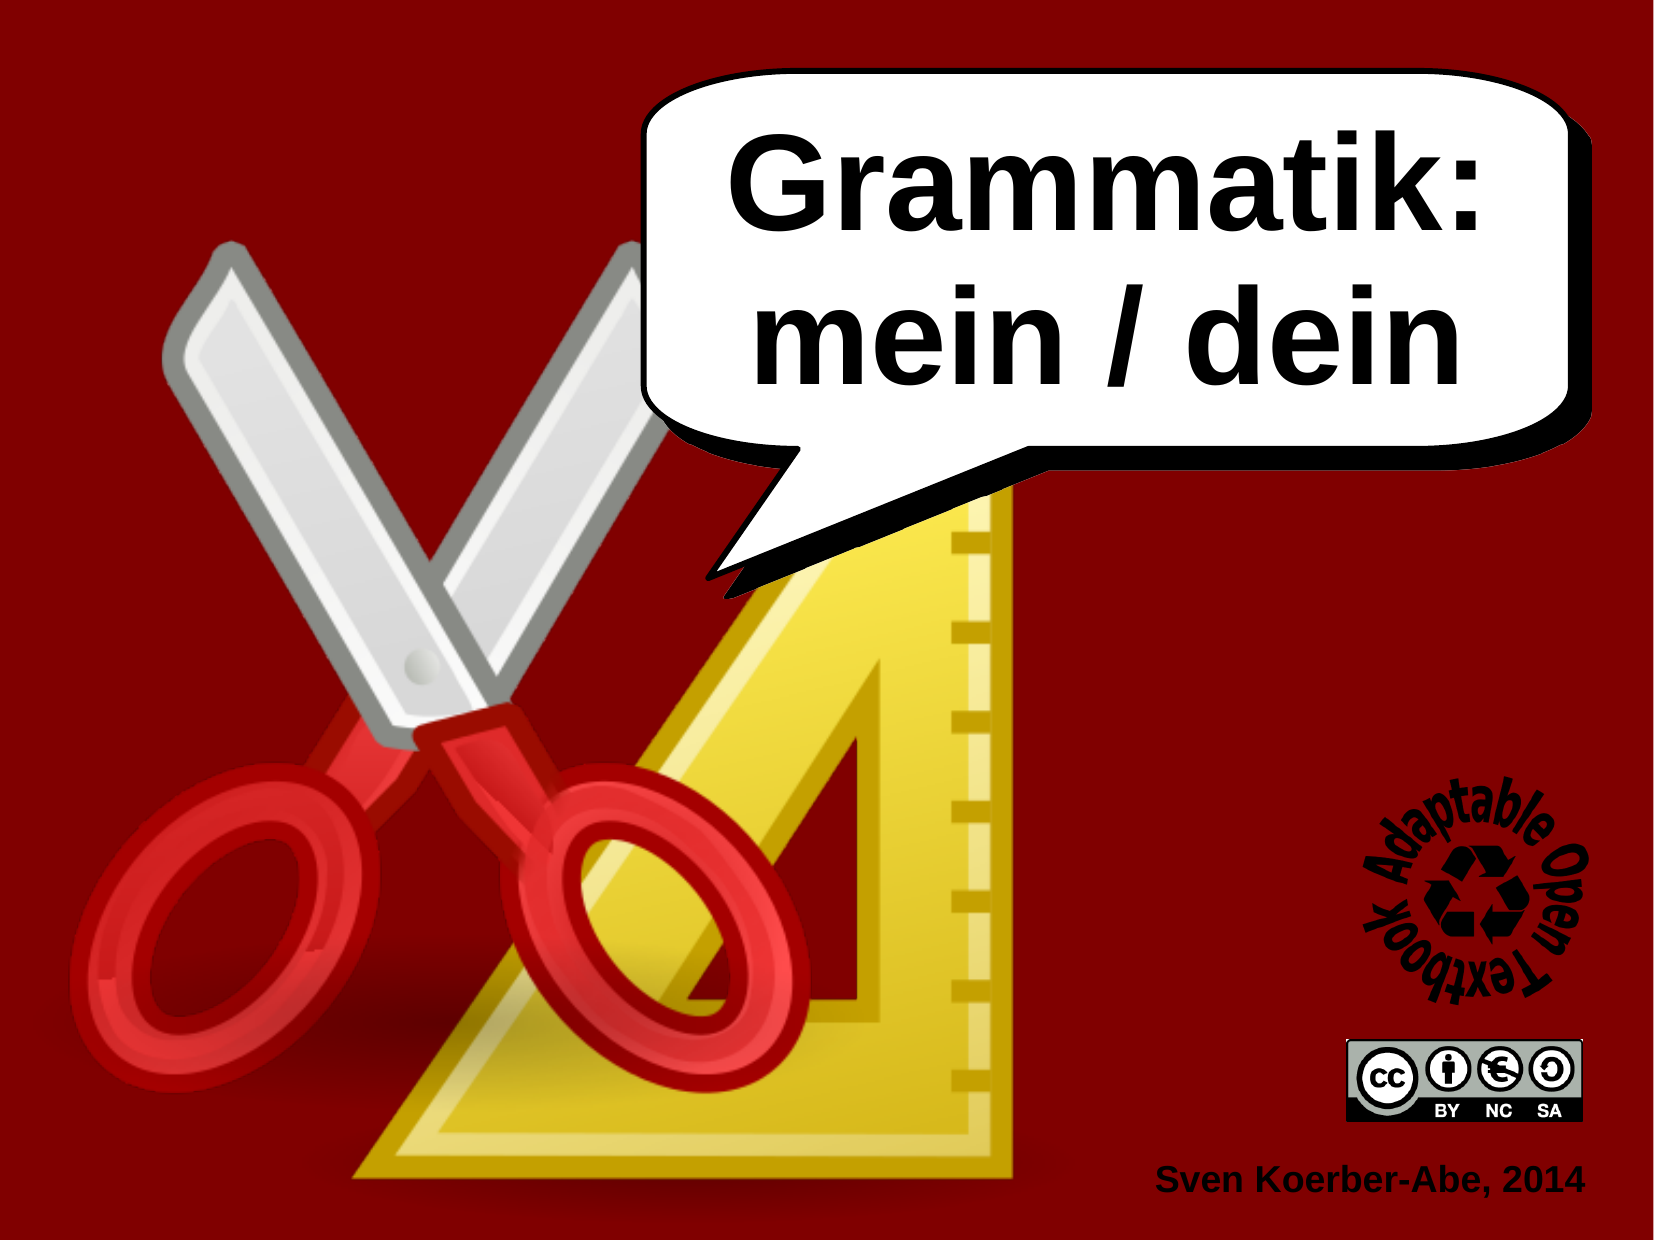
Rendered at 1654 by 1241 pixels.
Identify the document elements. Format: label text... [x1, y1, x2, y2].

picture [5, 171, 1081, 1241]
picture [1358, 773, 1595, 1010]
picture [1346, 1039, 1583, 1123]
text_box Sven Koerber-Abe, 2014 [1116, 1151, 1625, 1211]
text_box Grammatik: mein / dein [643, 70, 1571, 579]
